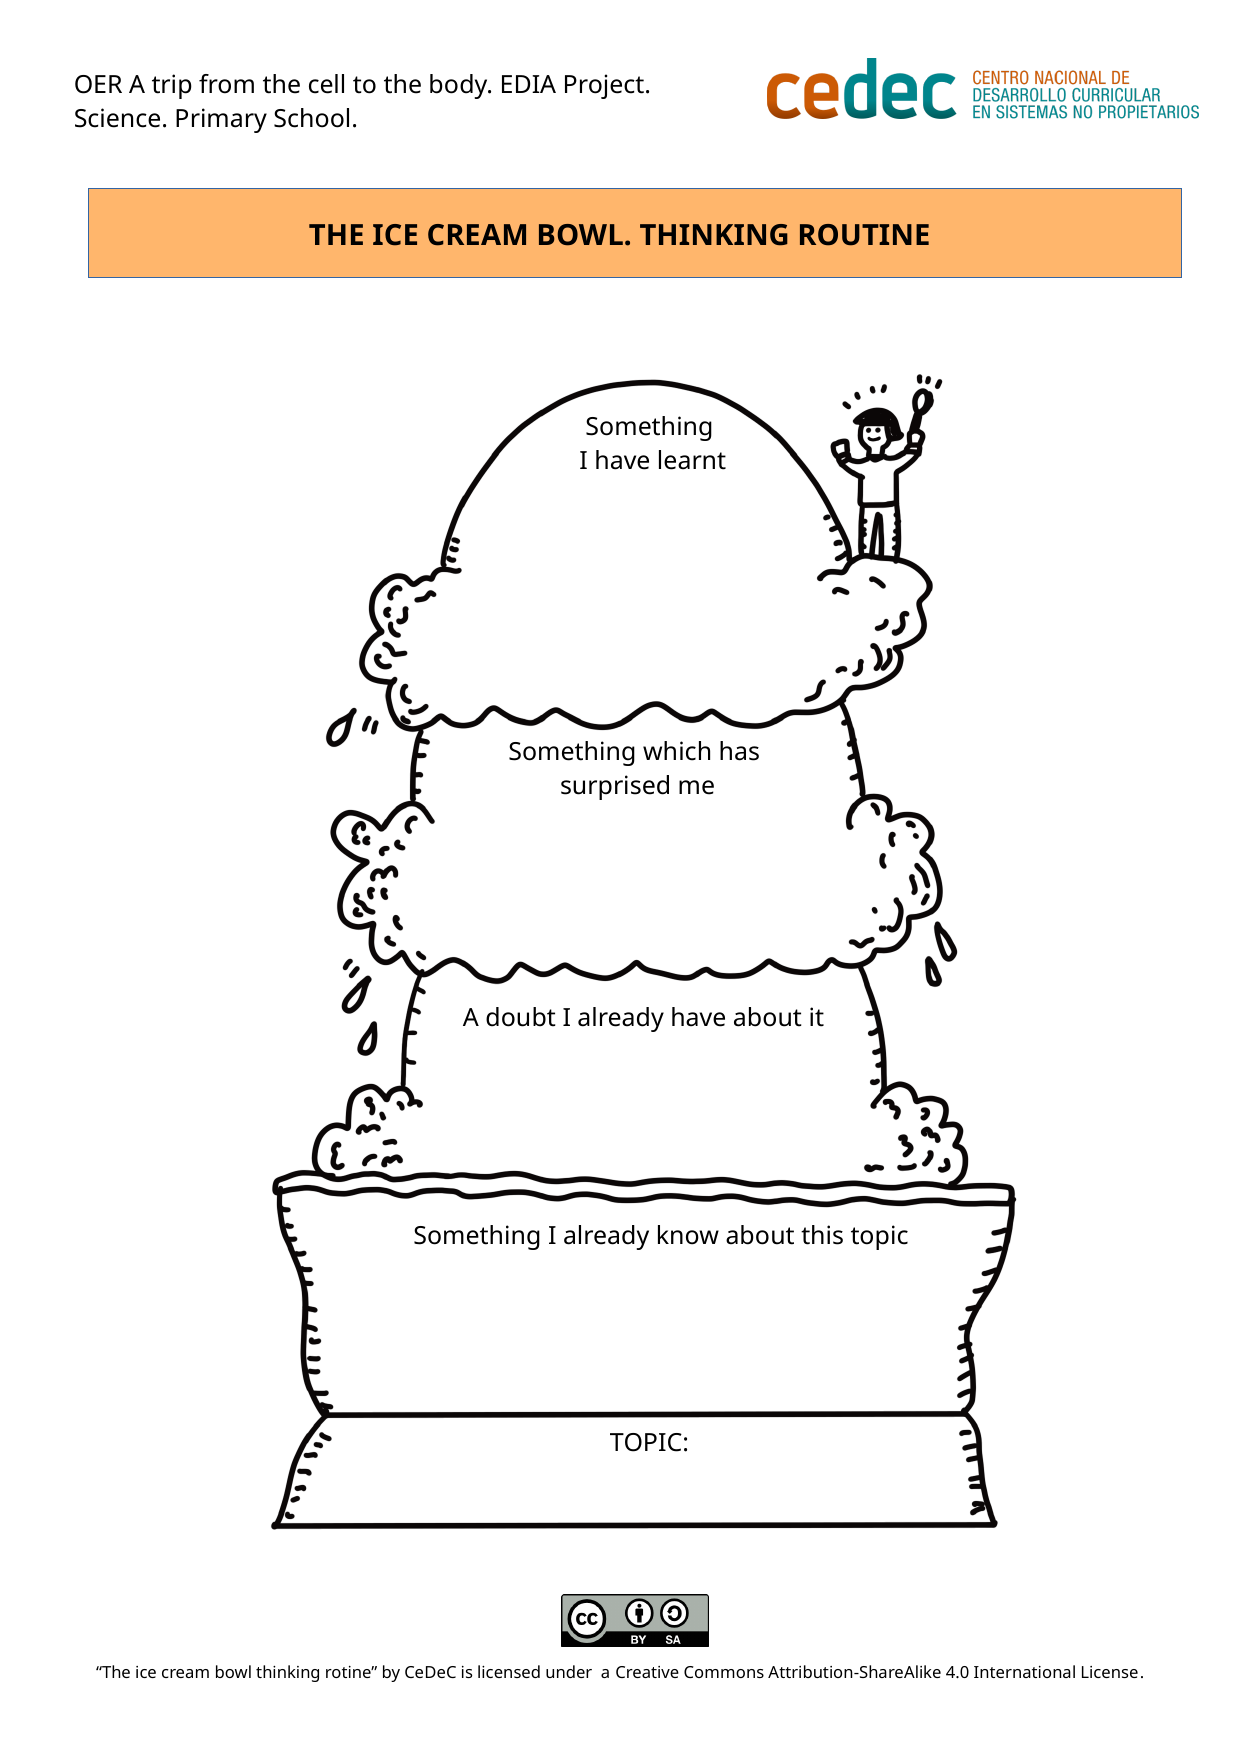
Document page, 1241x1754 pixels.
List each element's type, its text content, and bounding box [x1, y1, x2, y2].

picture [159, 1063, 1046, 1210]
picture [159, 1282, 1046, 1417]
picture [159, 473, 1046, 726]
text_box [88, 188, 1182, 206]
text_box A doubt I already have about it [82, 992, 1205, 1063]
picture [561, 1594, 709, 1647]
picture [767, 58, 1199, 119]
text_box Something I already know about this topic [100, 1210, 1223, 1282]
text_box “The ice cream bowl thinking rotine” by CeDeC is licensed under a Creative Commons Attribution-ShareAlike 4.0 International License. [29, 1653, 1211, 1706]
text_box Something which has surprised me [76, 726, 1199, 798]
picture [159, 798, 1046, 992]
picture [159, 343, 1046, 401]
text_box Something I have learnt [88, 401, 1211, 473]
text_box THE ICE CREAM BOWL. THINKING ROUTINE [59, 206, 1182, 278]
text_box TOPIC: [88, 1417, 1211, 1489]
picture [159, 1489, 1046, 1558]
text_box OER A trip from the cell to the body. EDIA Project. Science. Primary School. [59, 59, 975, 130]
